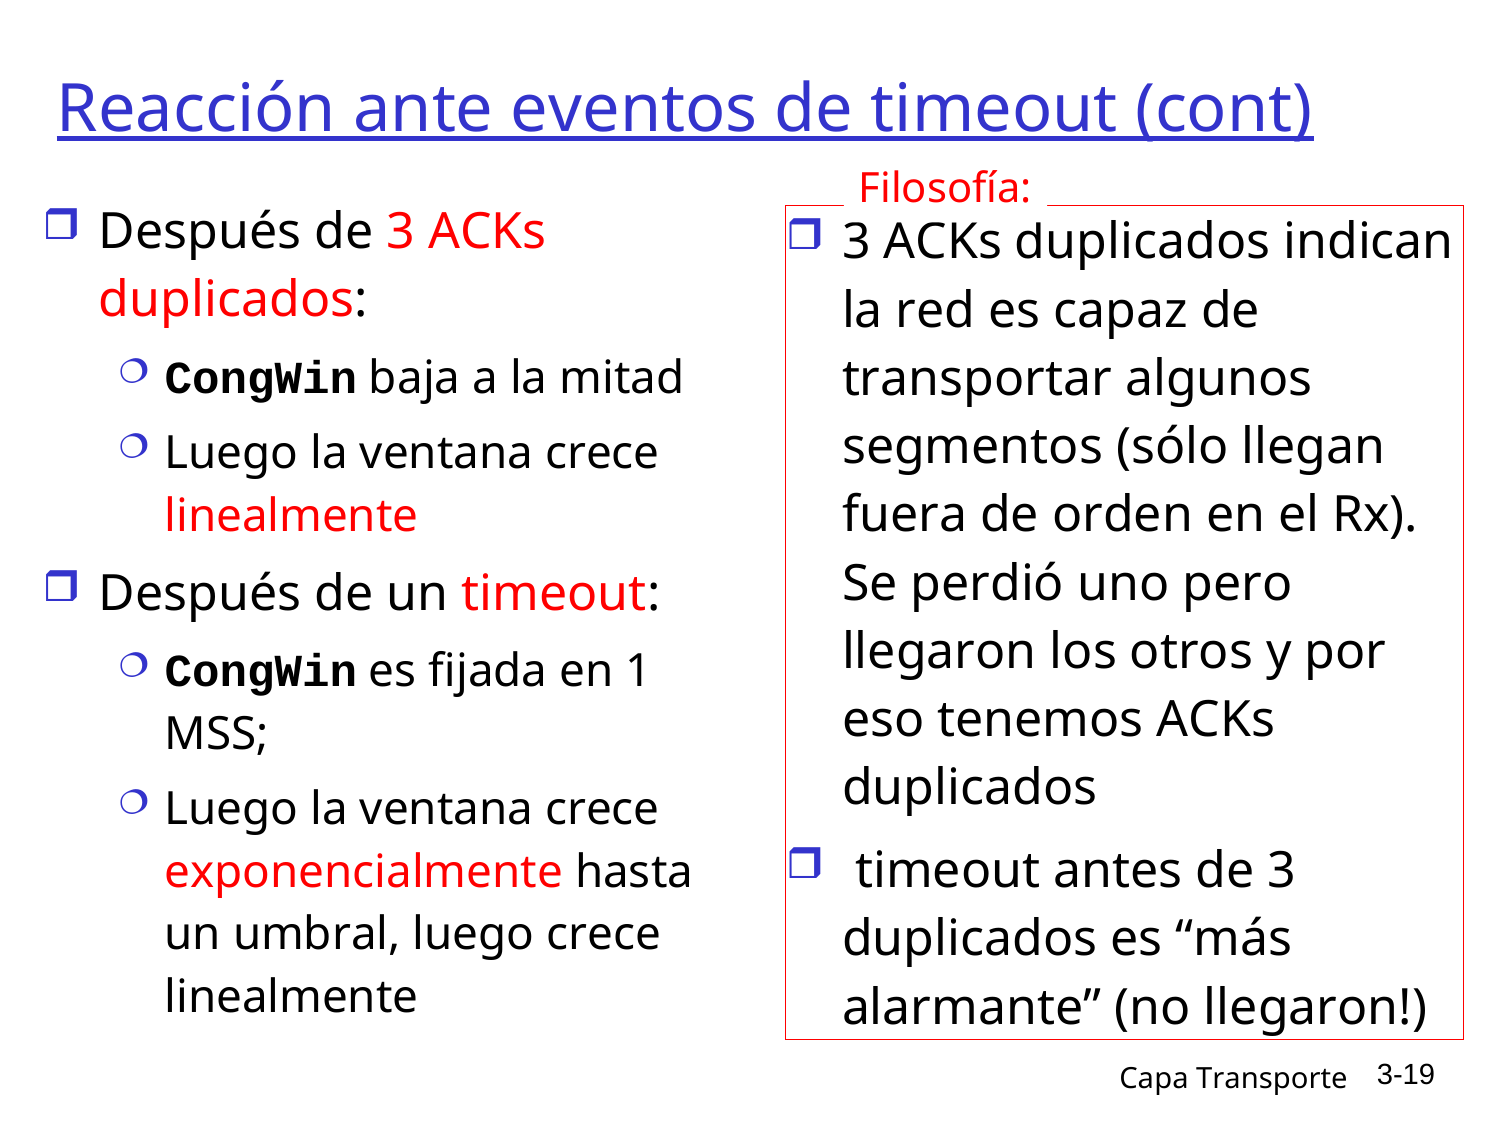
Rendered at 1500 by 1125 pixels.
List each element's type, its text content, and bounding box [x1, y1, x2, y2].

list 3 ACKs duplicados indican la red es capaz de transportar algunos segmentos (sólo llegan fuera de orden en el Rx). Se perdió uno pero llegaron los otros y por eso tenemos ACKs duplicados timeout antes de 3 duplicados es “más alarmante” (no llegaron!) [785, 205, 1464, 1016]
title Reacción ante eventos de timeout (cont) [41, 15, 1463, 196]
text_box Filosofía: [843, 149, 1048, 223]
list Después de 3 ACKs duplicados: CongWin baja a la mitad Luego la ventana crece linealmente Después de un timeout: CongWin es fijada en 1 MSS; Luego la ventana crece exponencialmente hasta un umbral, luego crece linealmente [27, 187, 753, 1028]
